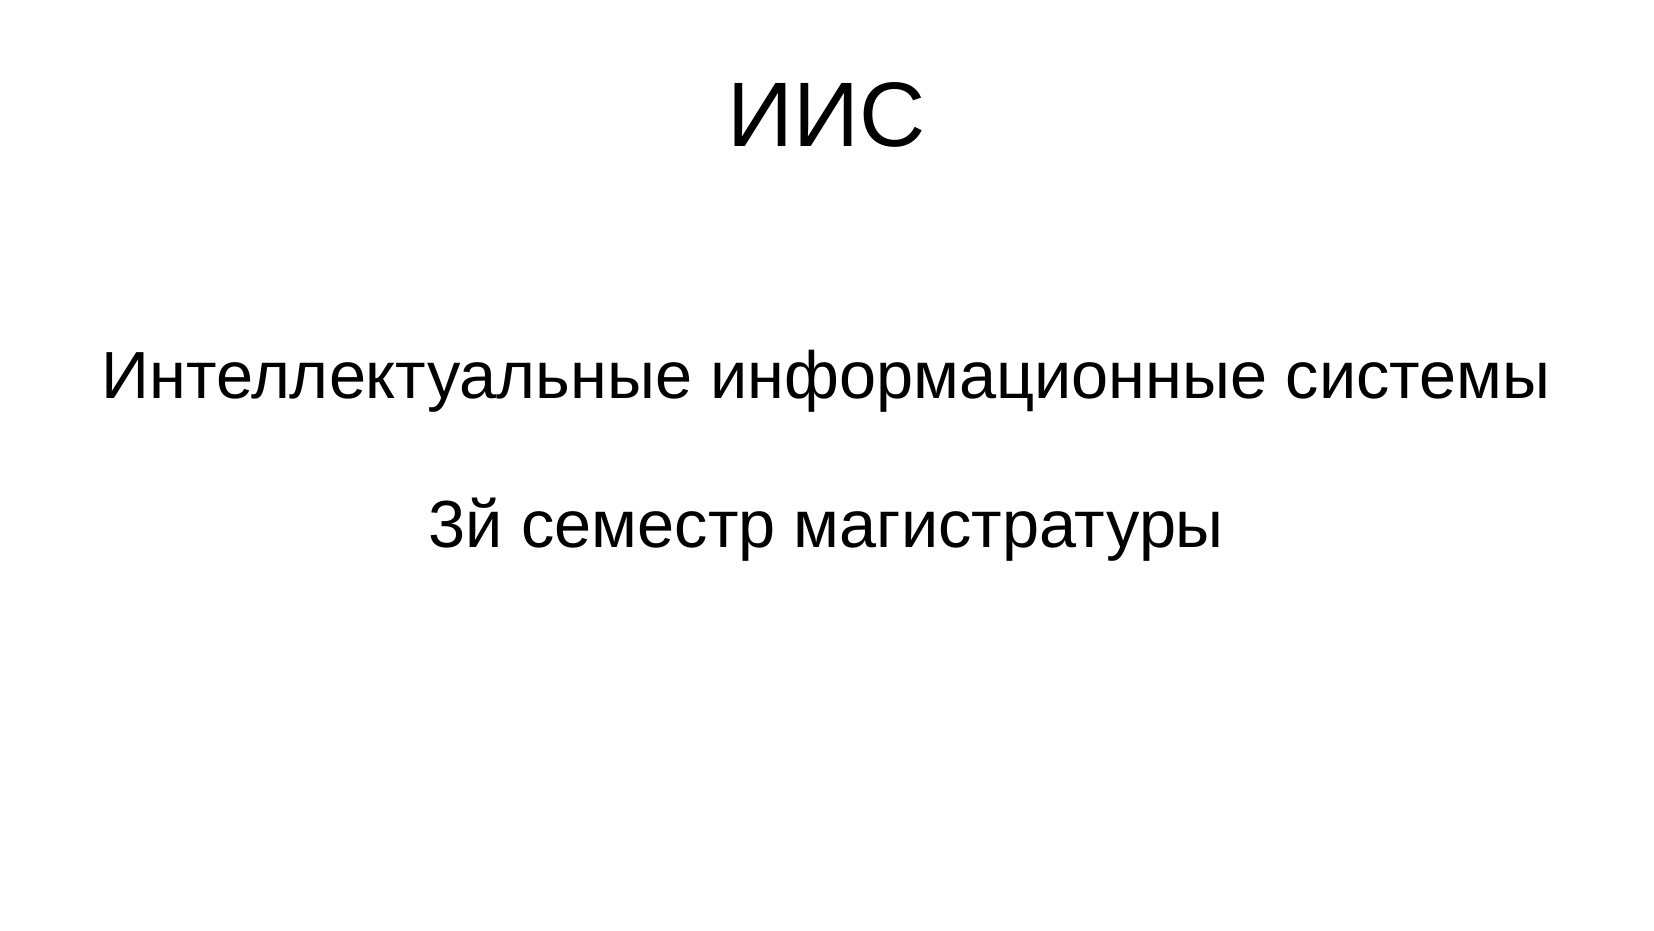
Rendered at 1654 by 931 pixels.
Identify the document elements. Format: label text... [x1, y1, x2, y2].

subtitle Интеллектуальные информационные системы 3й семестр магистратуры [82, 217, 1571, 758]
title ИИС [82, 37, 1571, 193]
